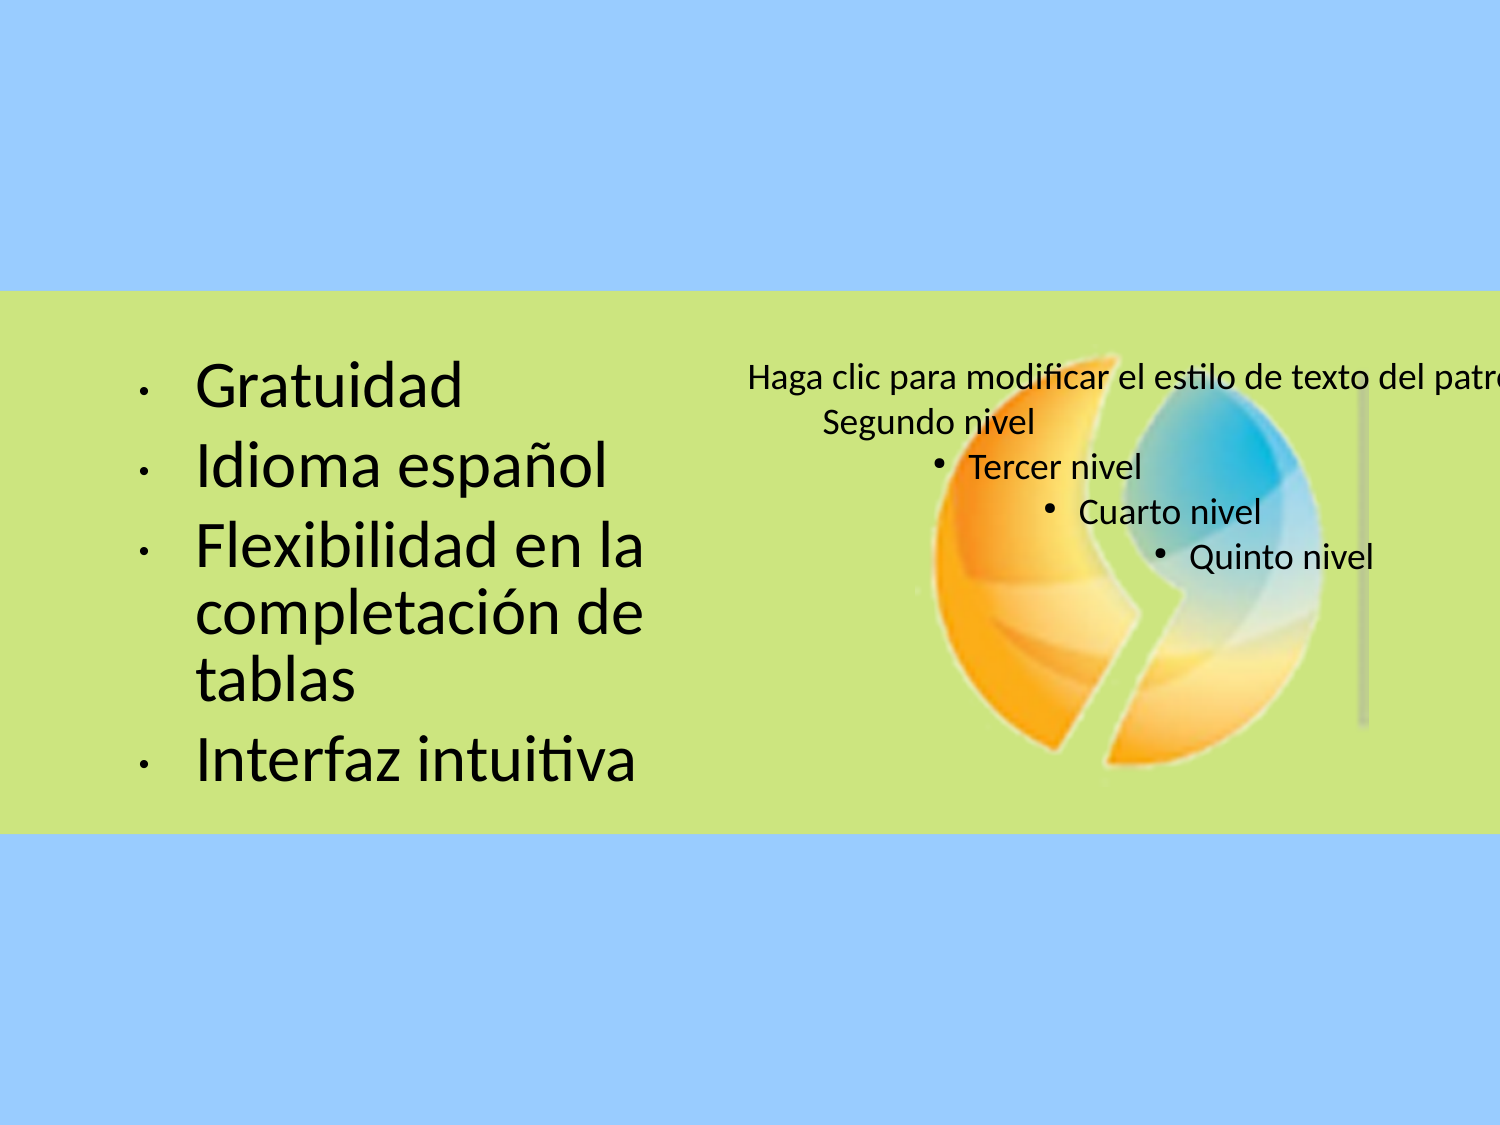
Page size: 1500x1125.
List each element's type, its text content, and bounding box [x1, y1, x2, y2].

picture [915, 344, 1369, 787]
text_box [0, 290, 1500, 835]
list Gratuidad Idioma español Flexibilidad en la completación de tablas Interfaz intuitiva [123, 349, 728, 1108]
